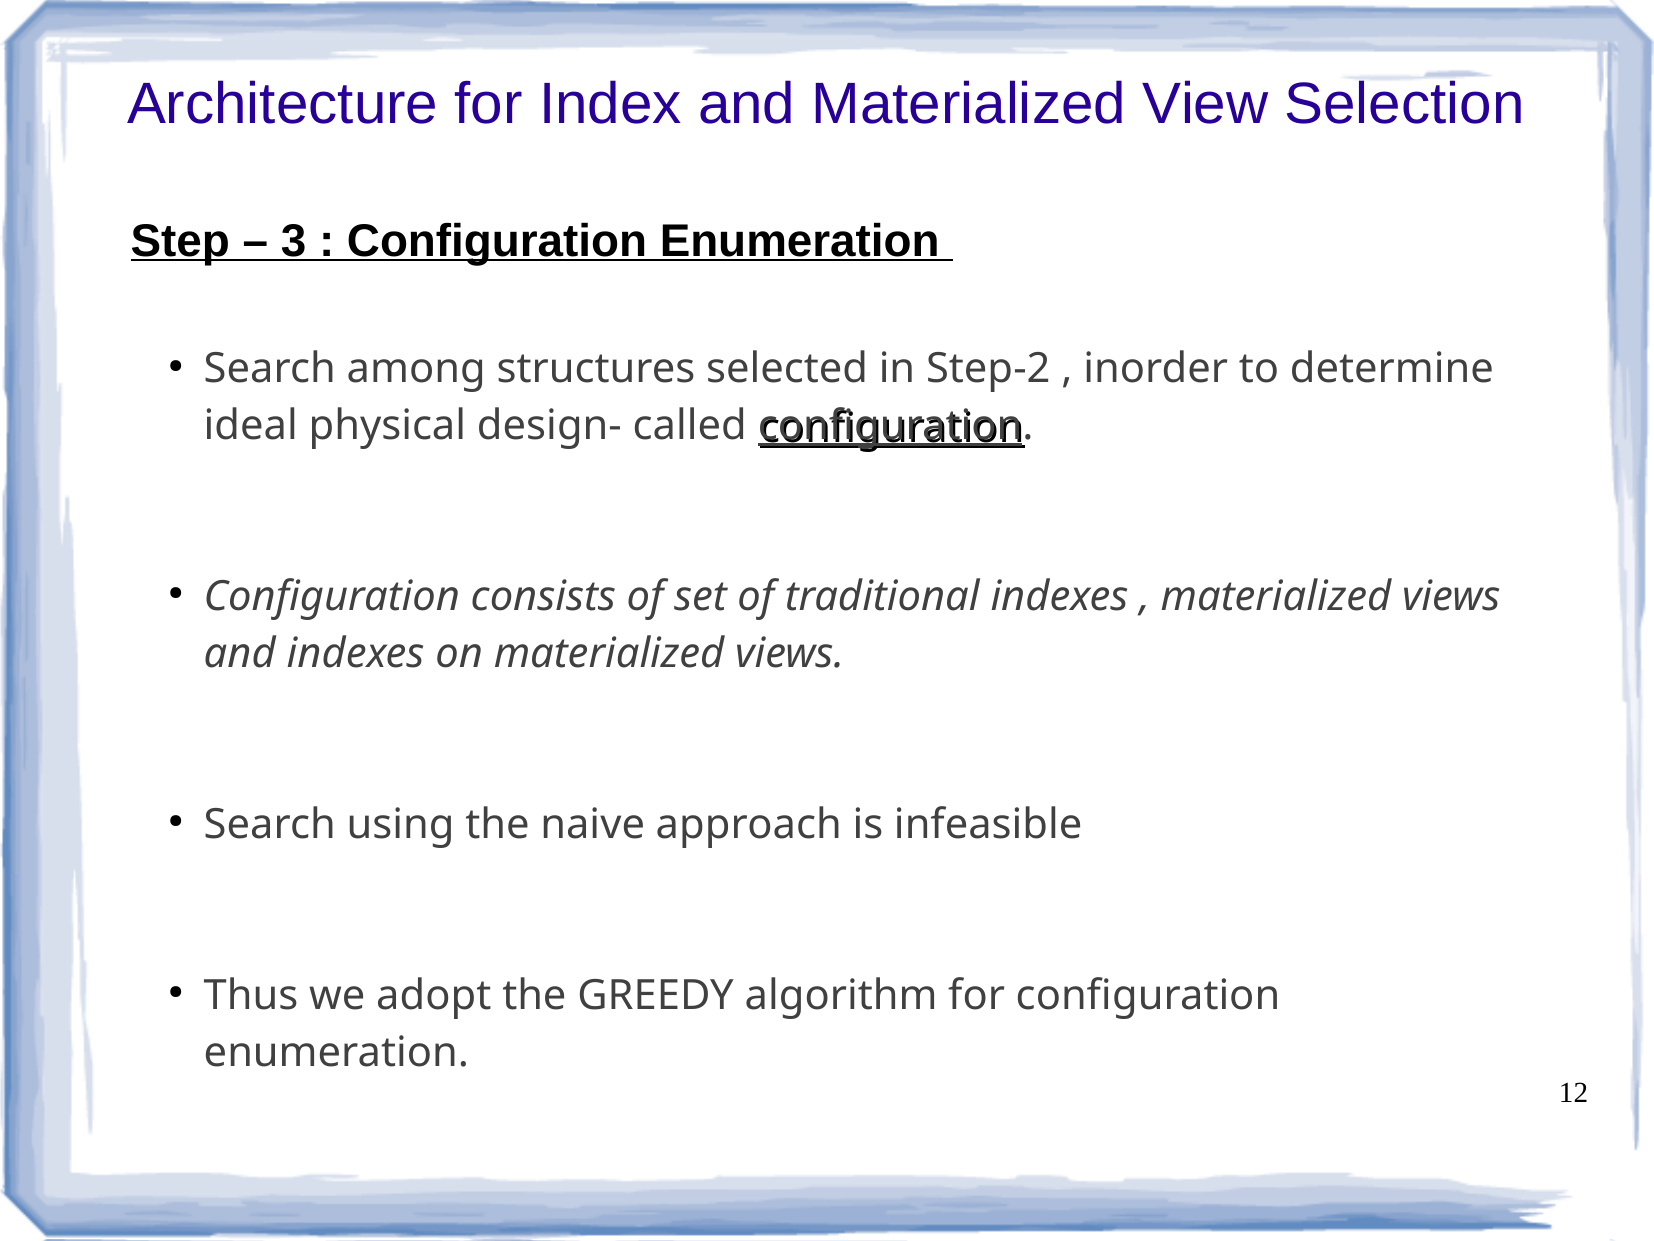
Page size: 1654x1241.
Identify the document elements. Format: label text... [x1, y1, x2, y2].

picture [0, 0, 1654, 1241]
title Architecture for Index and Materialized View Selection [82, 0, 1571, 208]
text_box Step – 3 : Configuration Enumeration [115, 207, 979, 274]
text_box Search among structures selected in Step-2 , inorder to determine ideal physical design- called configuration. Configuration consists of set of traditional indexes , materialized views and indexes on materialized views. Search using the naive approach is infeasible Thus we adopt the GREEDY algorithm for configuration enumeration. [153, 330, 1524, 1020]
